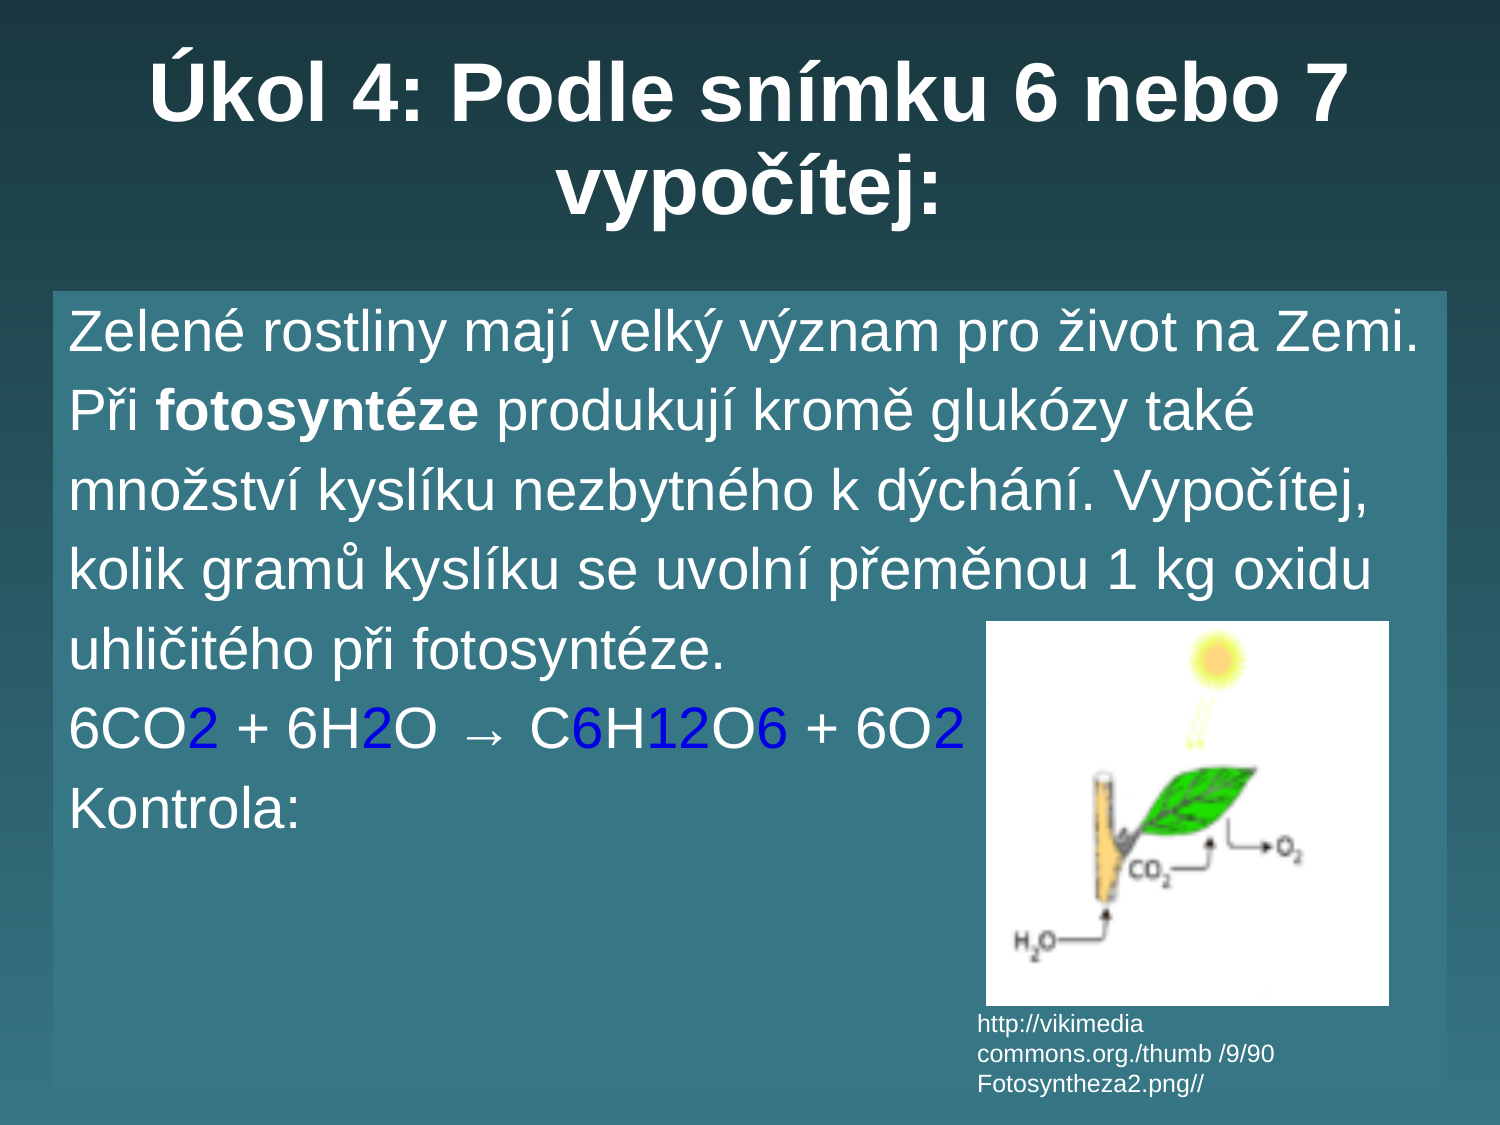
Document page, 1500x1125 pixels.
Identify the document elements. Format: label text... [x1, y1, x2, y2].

title Úkol 4: Podle snímku 6 nebo 7 vypočítej: [75, 31, 1426, 247]
text_box [986, 621, 1389, 999]
text_box http://vikimedia commons.org./thumb /9/90 Fotosyntheza2.png// [962, 999, 1424, 1105]
list Zelené rostliny mají velký význam pro život na Zemi. Při fotosyntéze produkují kromě glukózy také množství kyslíku nezbytného k dýchání. Vypočítej, kolik gramů kyslíku se uvolní přeměnou 1 kg oxidu uhličitého při fotosyntéze. 6CO2 + 6H2O → C6H12O6 + 6O2 Kontrola: 727,3 g kyslíku [53, 290, 1447, 1095]
